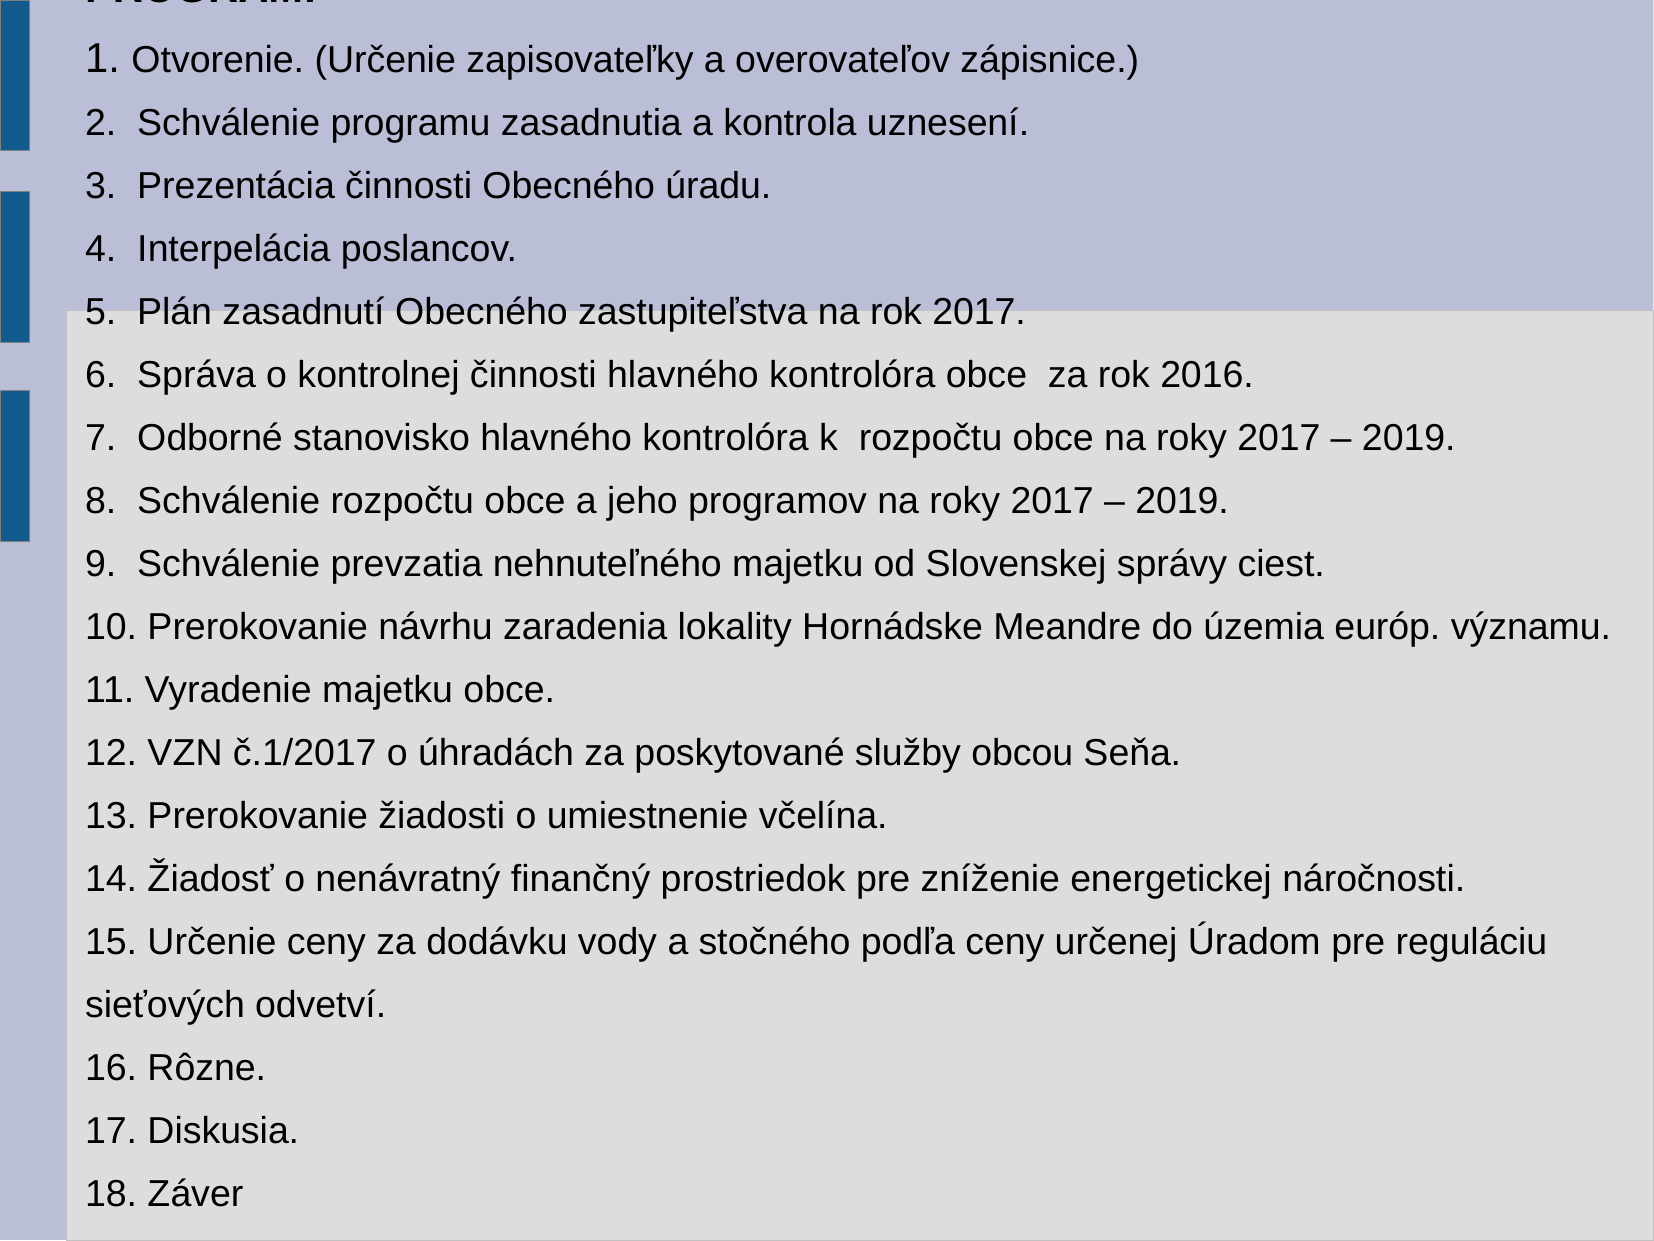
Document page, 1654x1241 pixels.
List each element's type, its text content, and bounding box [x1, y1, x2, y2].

text_box PROGRAM: 1. Otvorenie. (Určenie zapisovateľky a overovateľov zápisnice.) 2. Schválenie programu zasadnutia a kontrola uznesení. 3. Prezentácia činnosti Obecného úradu. 4. Interpelácia poslancov. 5. Plán zasadnutí Obecného zastupiteľstva na rok 2017. 6. Správa o kontrolnej činnosti hlavného kontrolóra obce za rok 2016. 7. Odborné stanovisko hlavného kontrolóra k rozpočtu obce na roky 2017 – 2019. 8. Schválenie rozpočtu obce a jeho programov na roky 2017 – 2019. 9. Schválenie prevzatia nehnuteľného majetku od Slovenskej správy ciest. 10. Prerokovanie návrhu zaradenia lokality Hornádske Meandre do územia európ. významu. 11. Vyradenie majetku obce. 12. VZN č.1/2017 o úhradách za poskytované služby obcou Seňa. 13. Prerokovanie žiadosti o umiestnenie včelína. 14. Žiadosť o nenávratný finančný prostriedok pre zníženie energetickej náročnosti. 15. Určenie ceny za dodávku vody a stočného podľa ceny určenej Úradom pre reguláciu sieťových odvetví. 16. Rôzne. 17. Diskusia. 18. Záver [70, 0, 1654, 1241]
